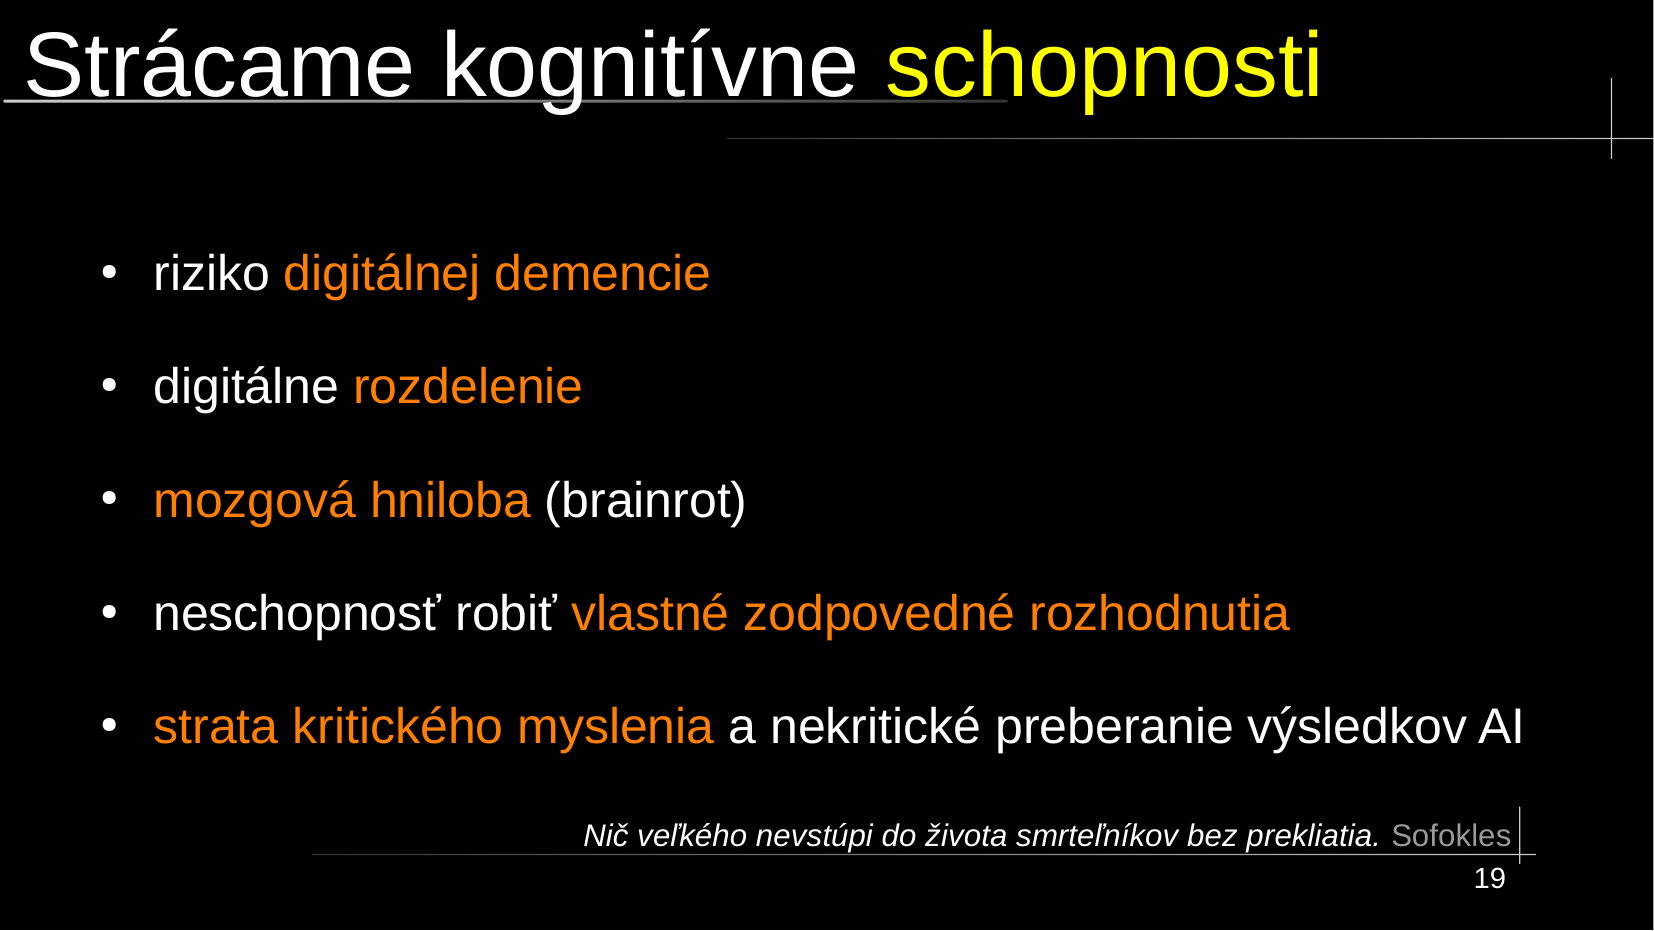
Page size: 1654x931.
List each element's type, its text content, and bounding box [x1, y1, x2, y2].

list riziko digitálnej demencie digitálne rozdelenie mozgová hniloba (brainrot) neschopnosť robiť vlastné zodpovedné rozhodnutia strata kritického myslenia a nekritické preberanie výsledkov AI [82, 217, 1571, 758]
title Nič veľkého nevstúpi do života smrteľníkov bez prekliatia. Sofokles [29, 800, 1512, 871]
title Strácame kognitívne schopnosti [23, 11, 1589, 119]
